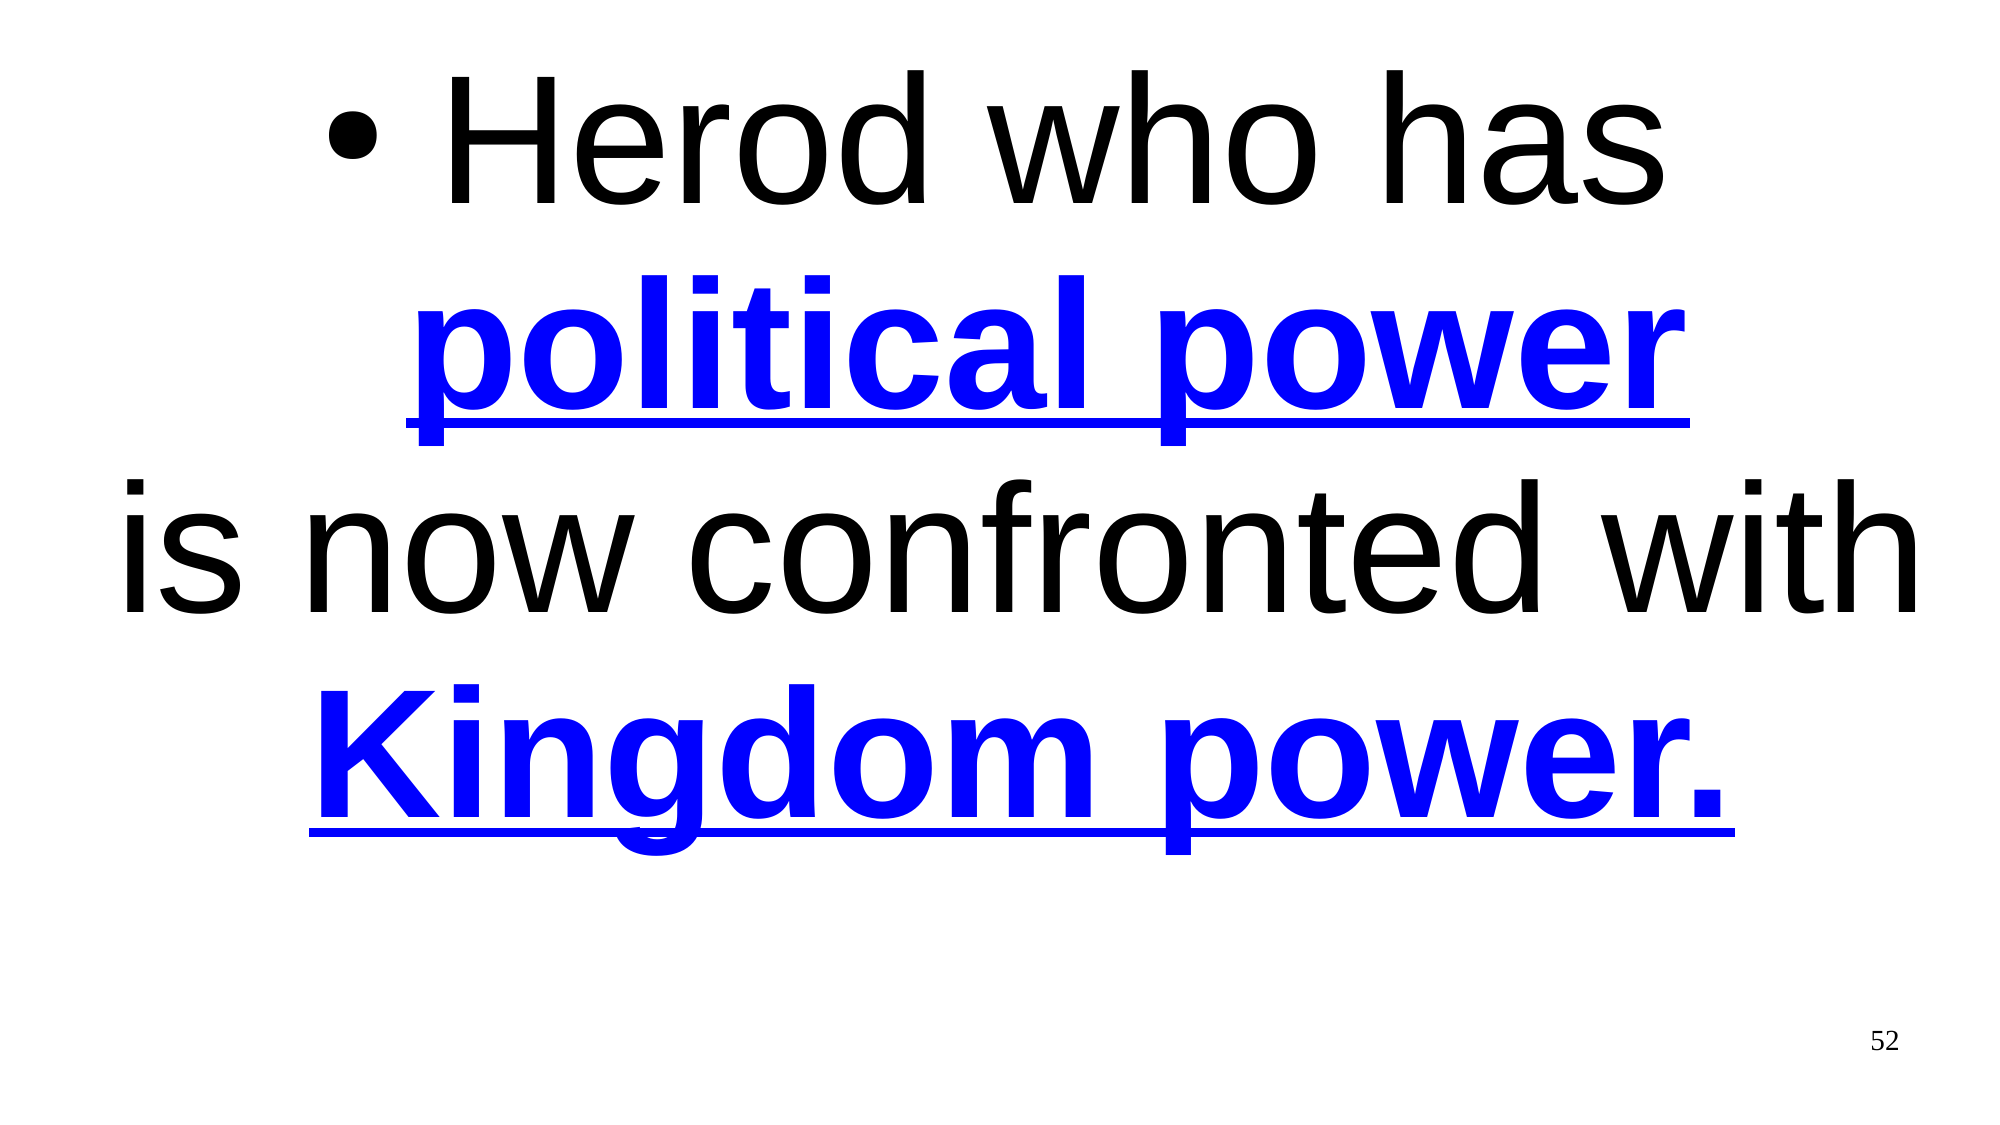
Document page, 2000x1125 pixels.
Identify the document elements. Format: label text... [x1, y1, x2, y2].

list Herod who has political power is now confronted with Kingdom power. [37, 37, 1988, 1088]
